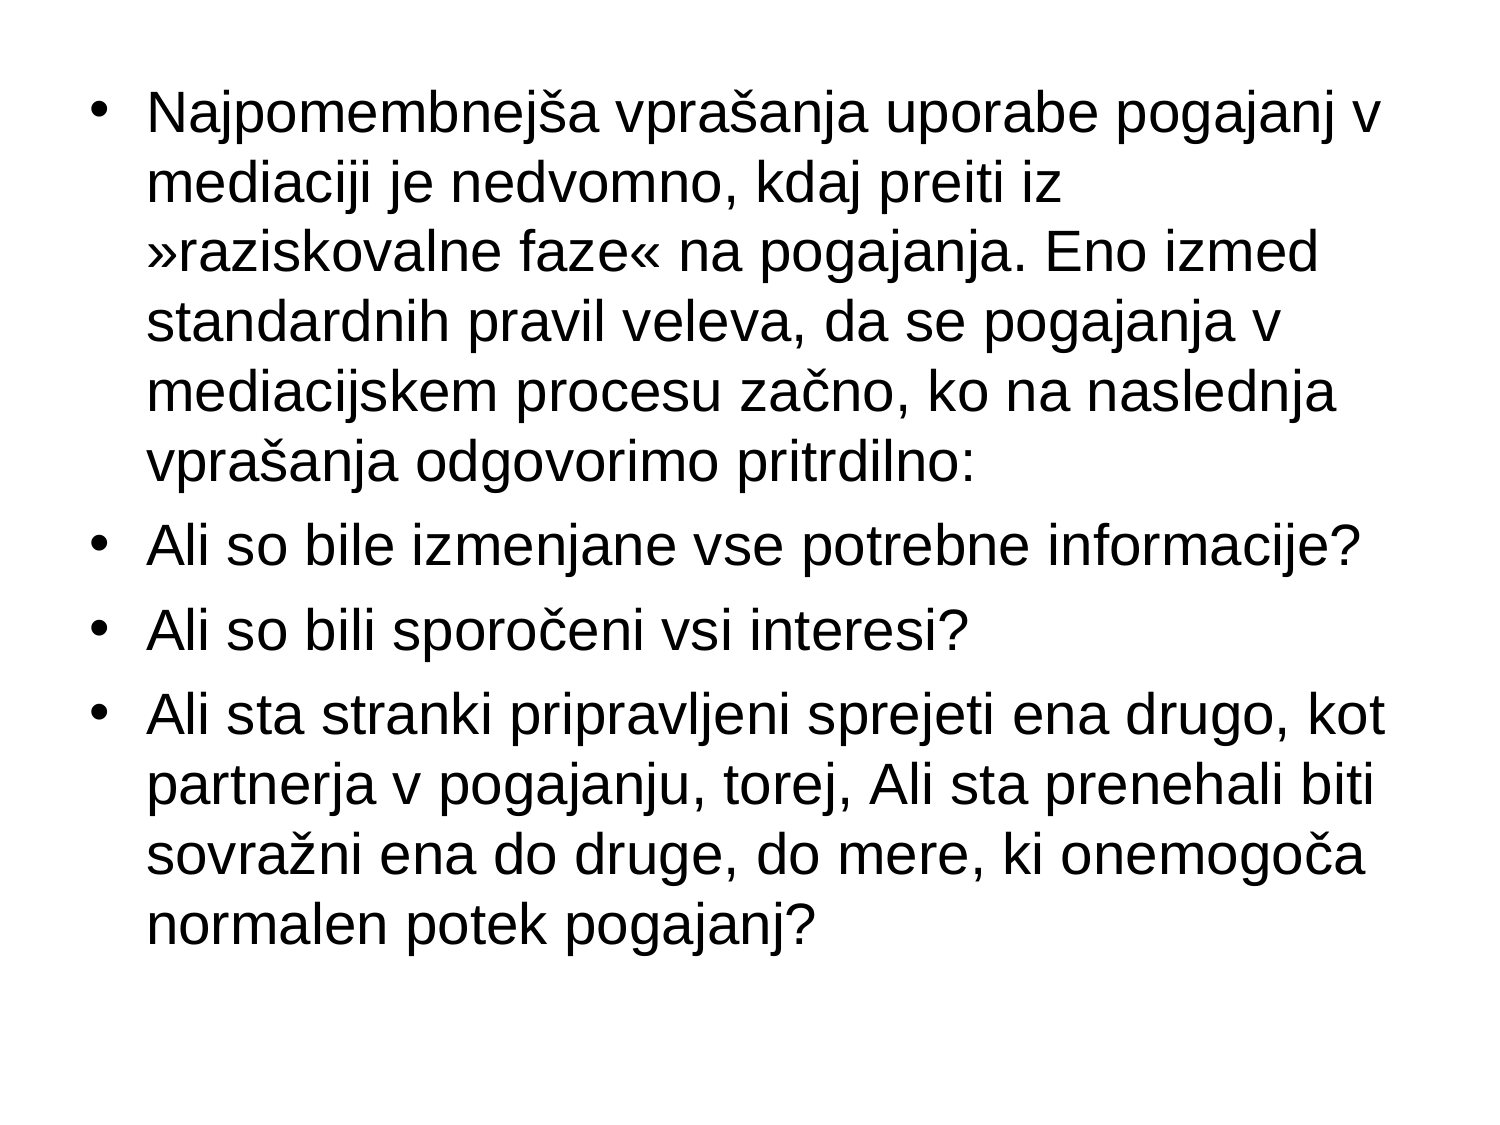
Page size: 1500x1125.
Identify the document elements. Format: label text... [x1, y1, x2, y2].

list Najpomembnejša vprašanja uporabe pogajanj v mediaciji je nedvomno, kdaj preiti iz »raziskovalne faze« na pogajanja. Eno izmed standardnih pravil veleva, da se pogajanja v mediacijskem procesu začno, ko na naslednja vprašanja odgovorimo pritrdilno: Ali so bile izmenjane vse potrebne informacije? Ali so bili sporočeni vsi interesi? Ali sta stranki pripravljeni sprejeti ena drugo, kot partnerja v pogajanju, torej, Ali sta prenehali biti sovražni ena do druge, do mere, ki onemogoča normalen potek pogajanj? [75, 66, 1426, 1005]
